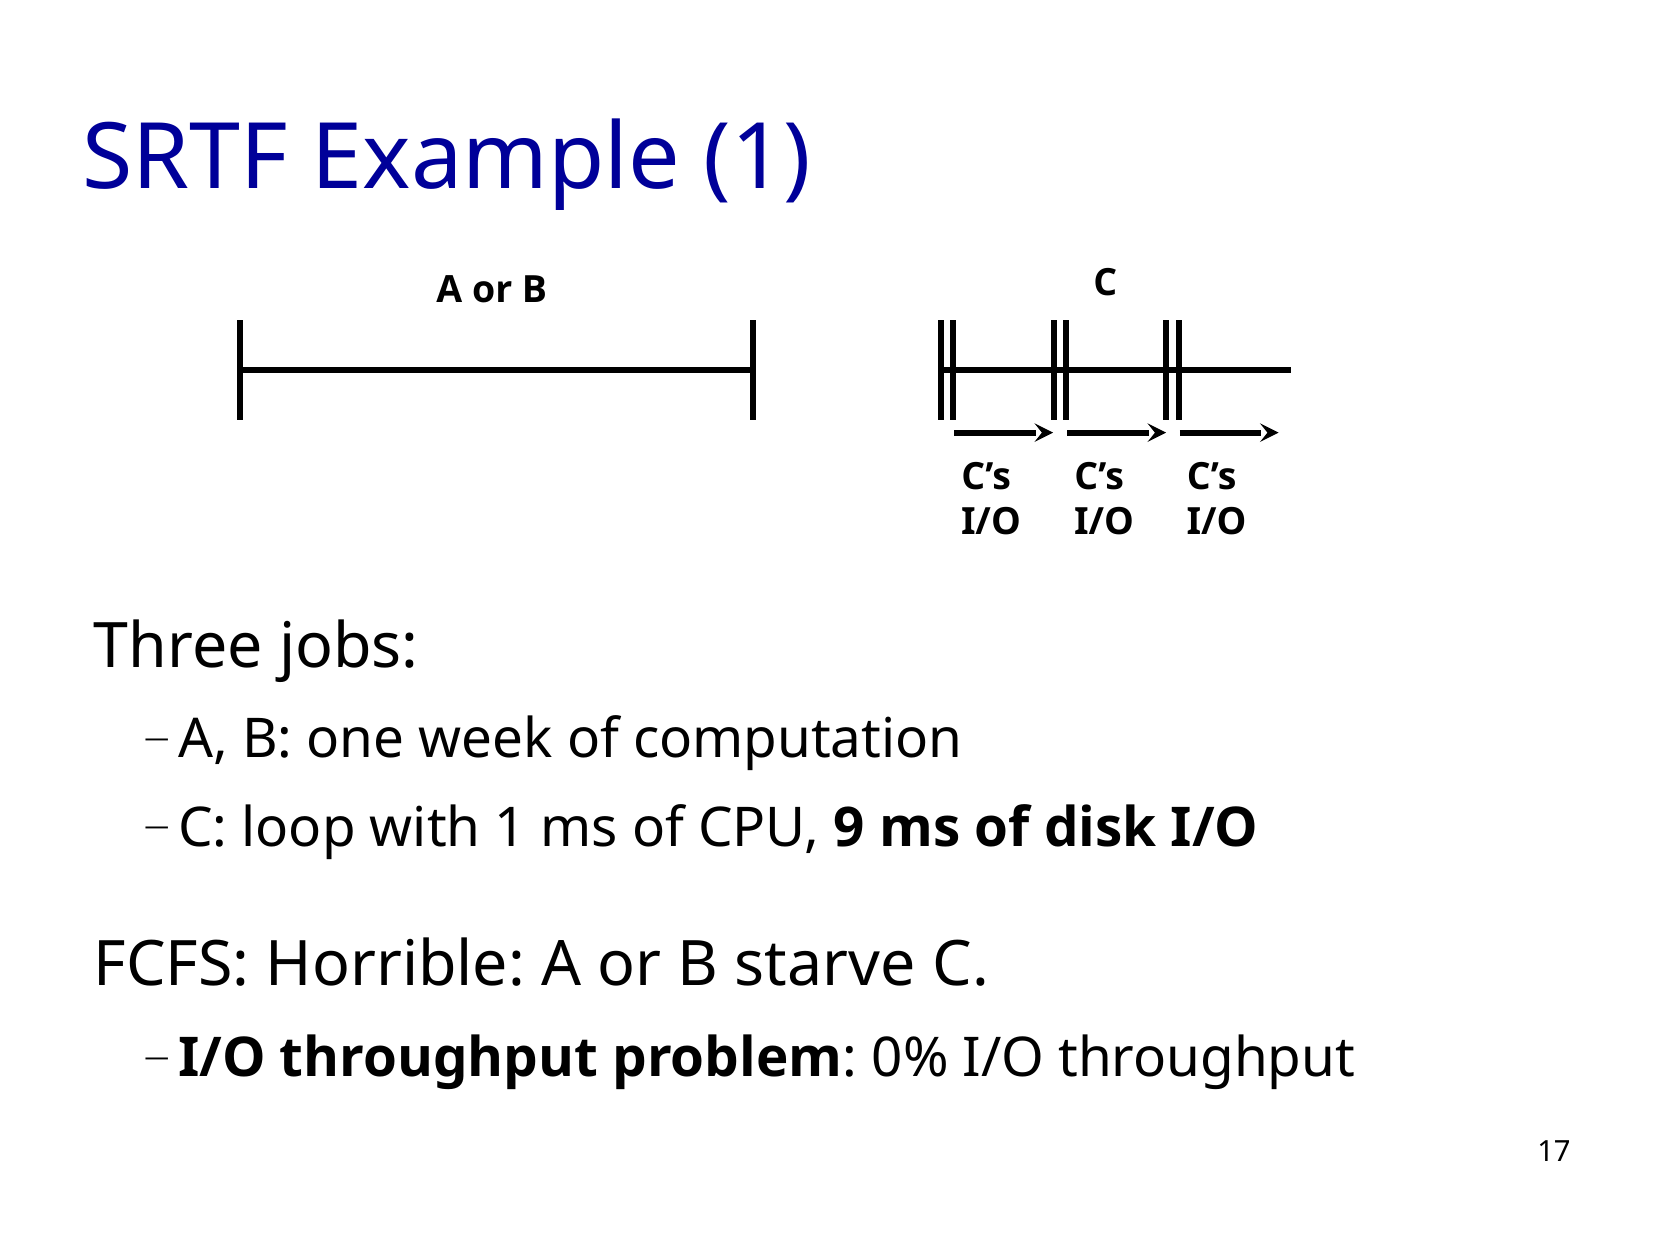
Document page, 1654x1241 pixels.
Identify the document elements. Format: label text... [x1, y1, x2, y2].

text_box A or B [421, 257, 563, 318]
title SRTF Example (1) [82, 49, 1571, 257]
text_box C [1078, 250, 1133, 311]
text_box C’s I/O [1059, 444, 1149, 550]
text_box C’s I/O [1171, 444, 1262, 550]
text_box C’s I/O [946, 444, 1036, 550]
list Three jobs: A, B: one week of computation C: loop with 1 ms of CPU, 9 ms of disk I/O FCFS: Horrible: A or B starve C. I/O throughput problem: 0% I/O throughput [60, 600, 1571, 1096]
